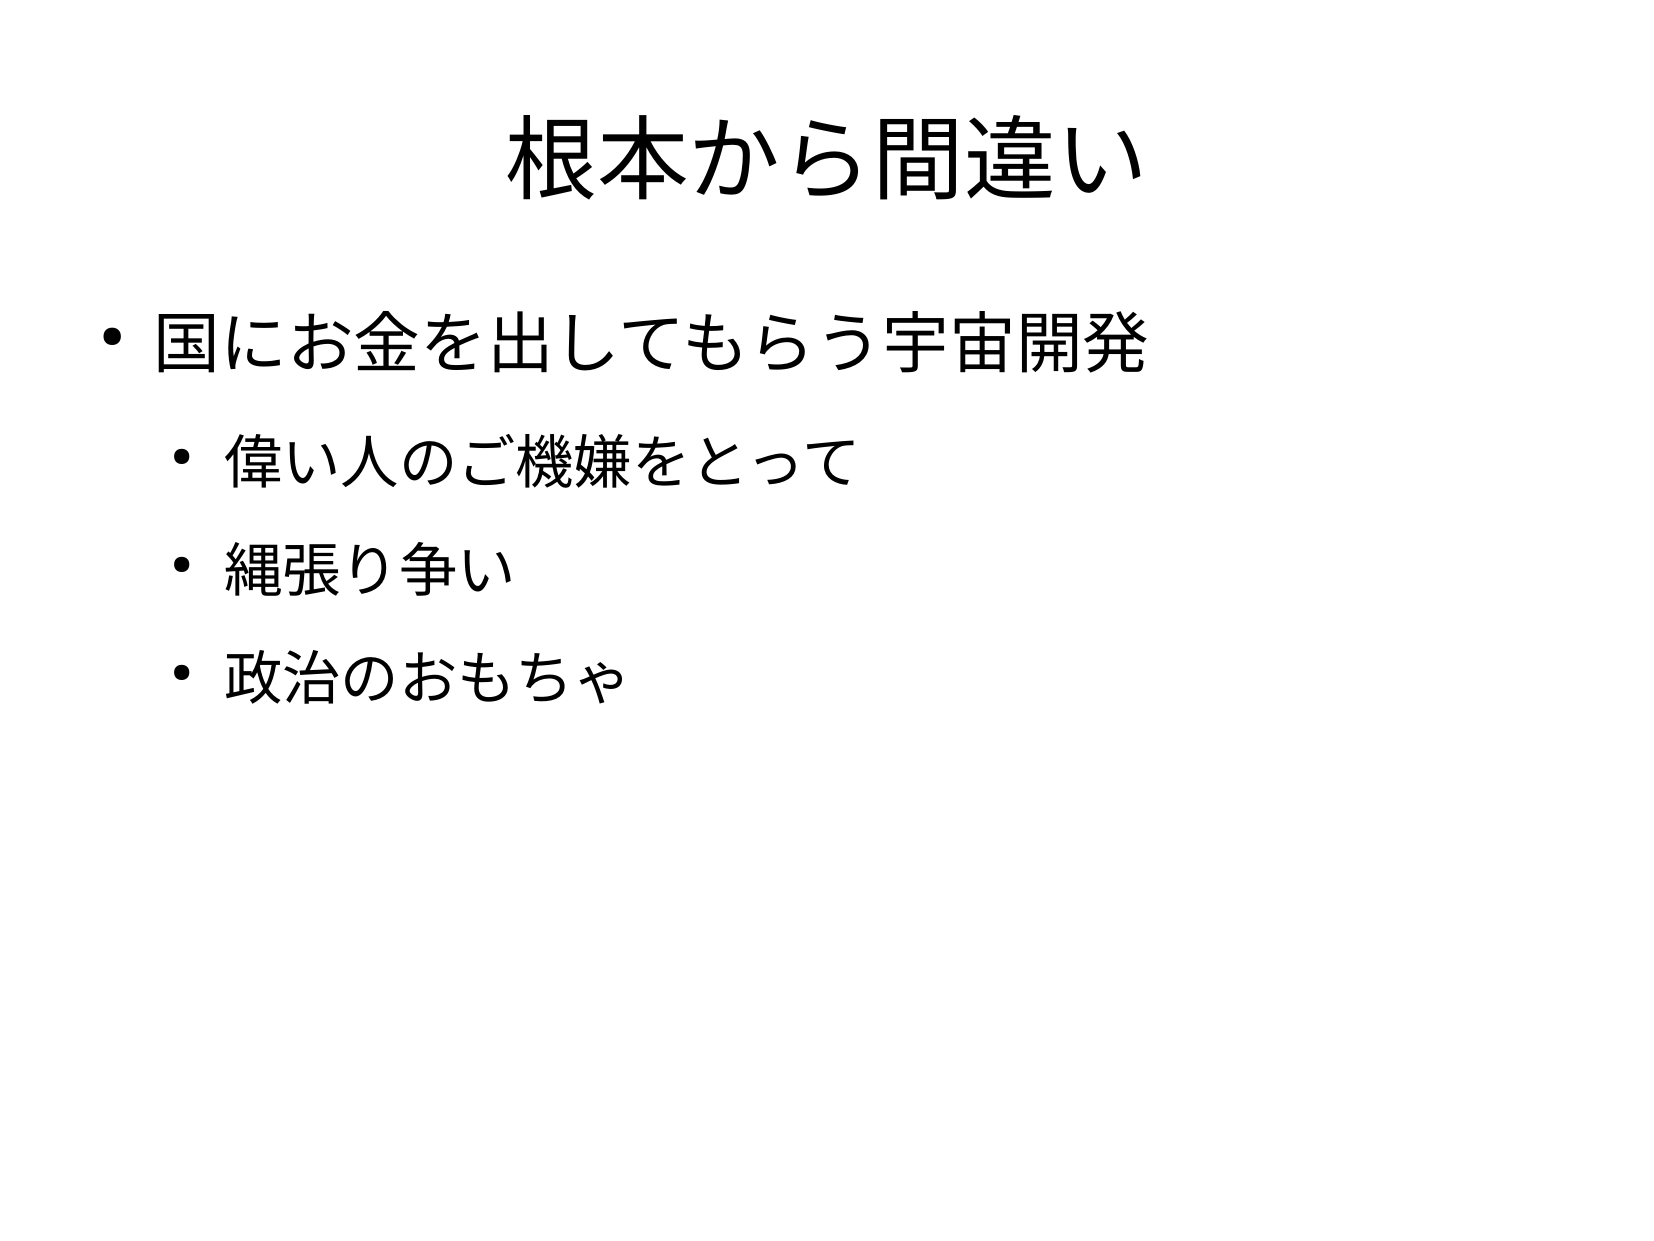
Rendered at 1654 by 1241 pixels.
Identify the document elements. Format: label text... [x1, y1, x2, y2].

list 国にお金を出してもらう宇宙開発 偉い人のご機嫌をとって 縄張り争い 政治のおもちゃ [82, 290, 1571, 1109]
title 根本から間違い [82, 56, 1571, 250]
